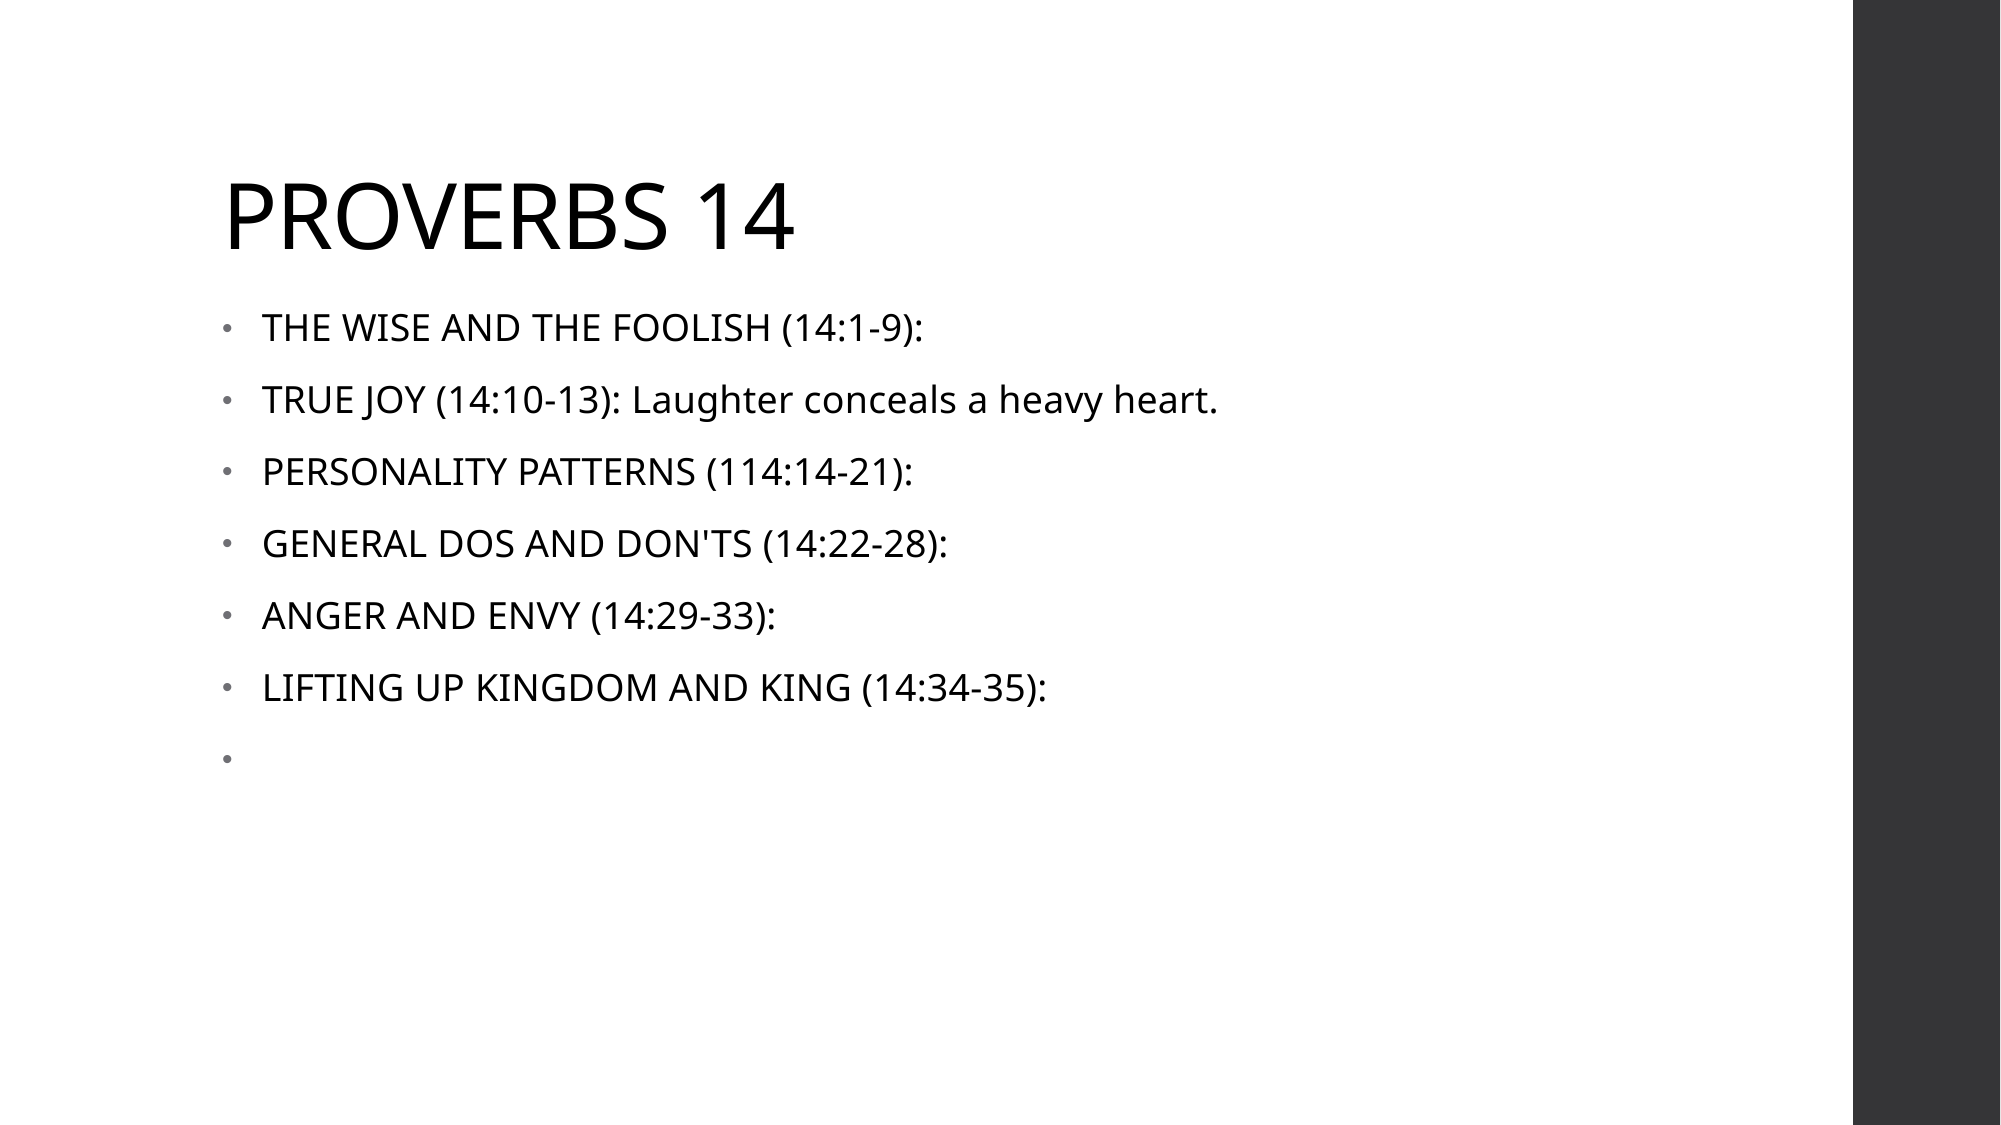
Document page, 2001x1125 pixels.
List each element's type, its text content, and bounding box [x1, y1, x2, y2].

title PROVERBS 14 [206, 60, 1797, 278]
list THE WISE AND THE FOOLISH (14:1-9): TRUE JOY (14:10-13): Laughter conceals a heavy heart. PERSONALITY PATTERNS (114:14-21): GENERAL DOS AND DON'TS (14:22-28): ANGER AND ENVY (14:29-33): LIFTING UP KINGDOM AND KING (14:34-35): [206, 299, 1617, 1014]
